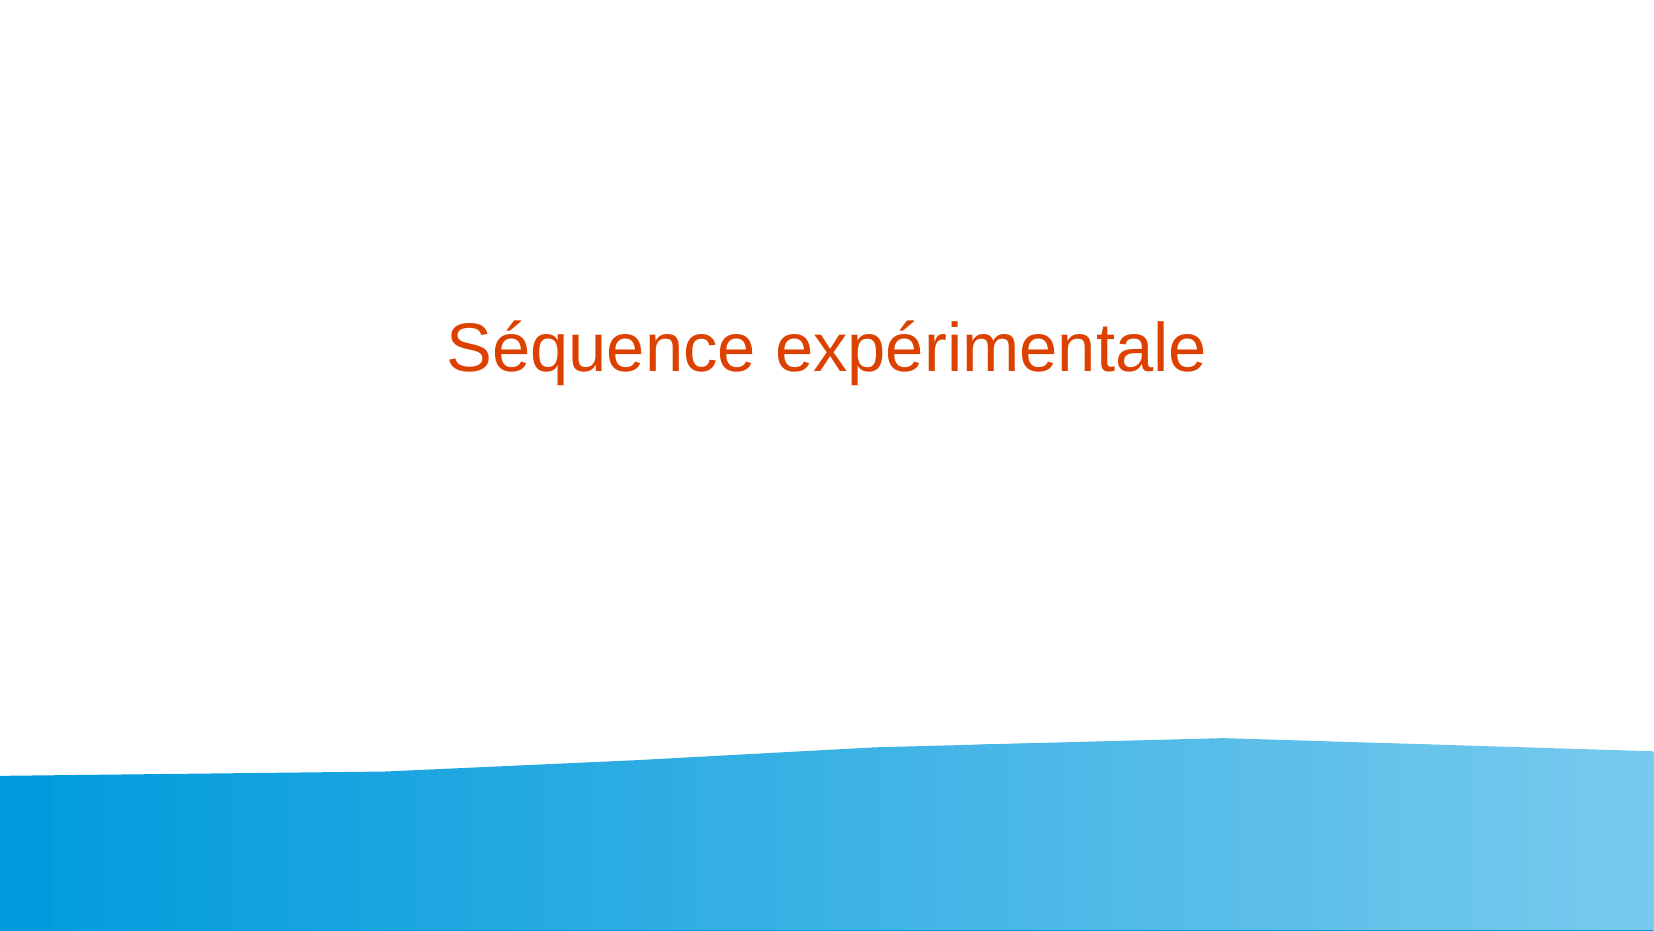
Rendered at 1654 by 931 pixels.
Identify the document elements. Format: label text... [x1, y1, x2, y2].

title Séquence expérimentale [88, 232, 1565, 464]
